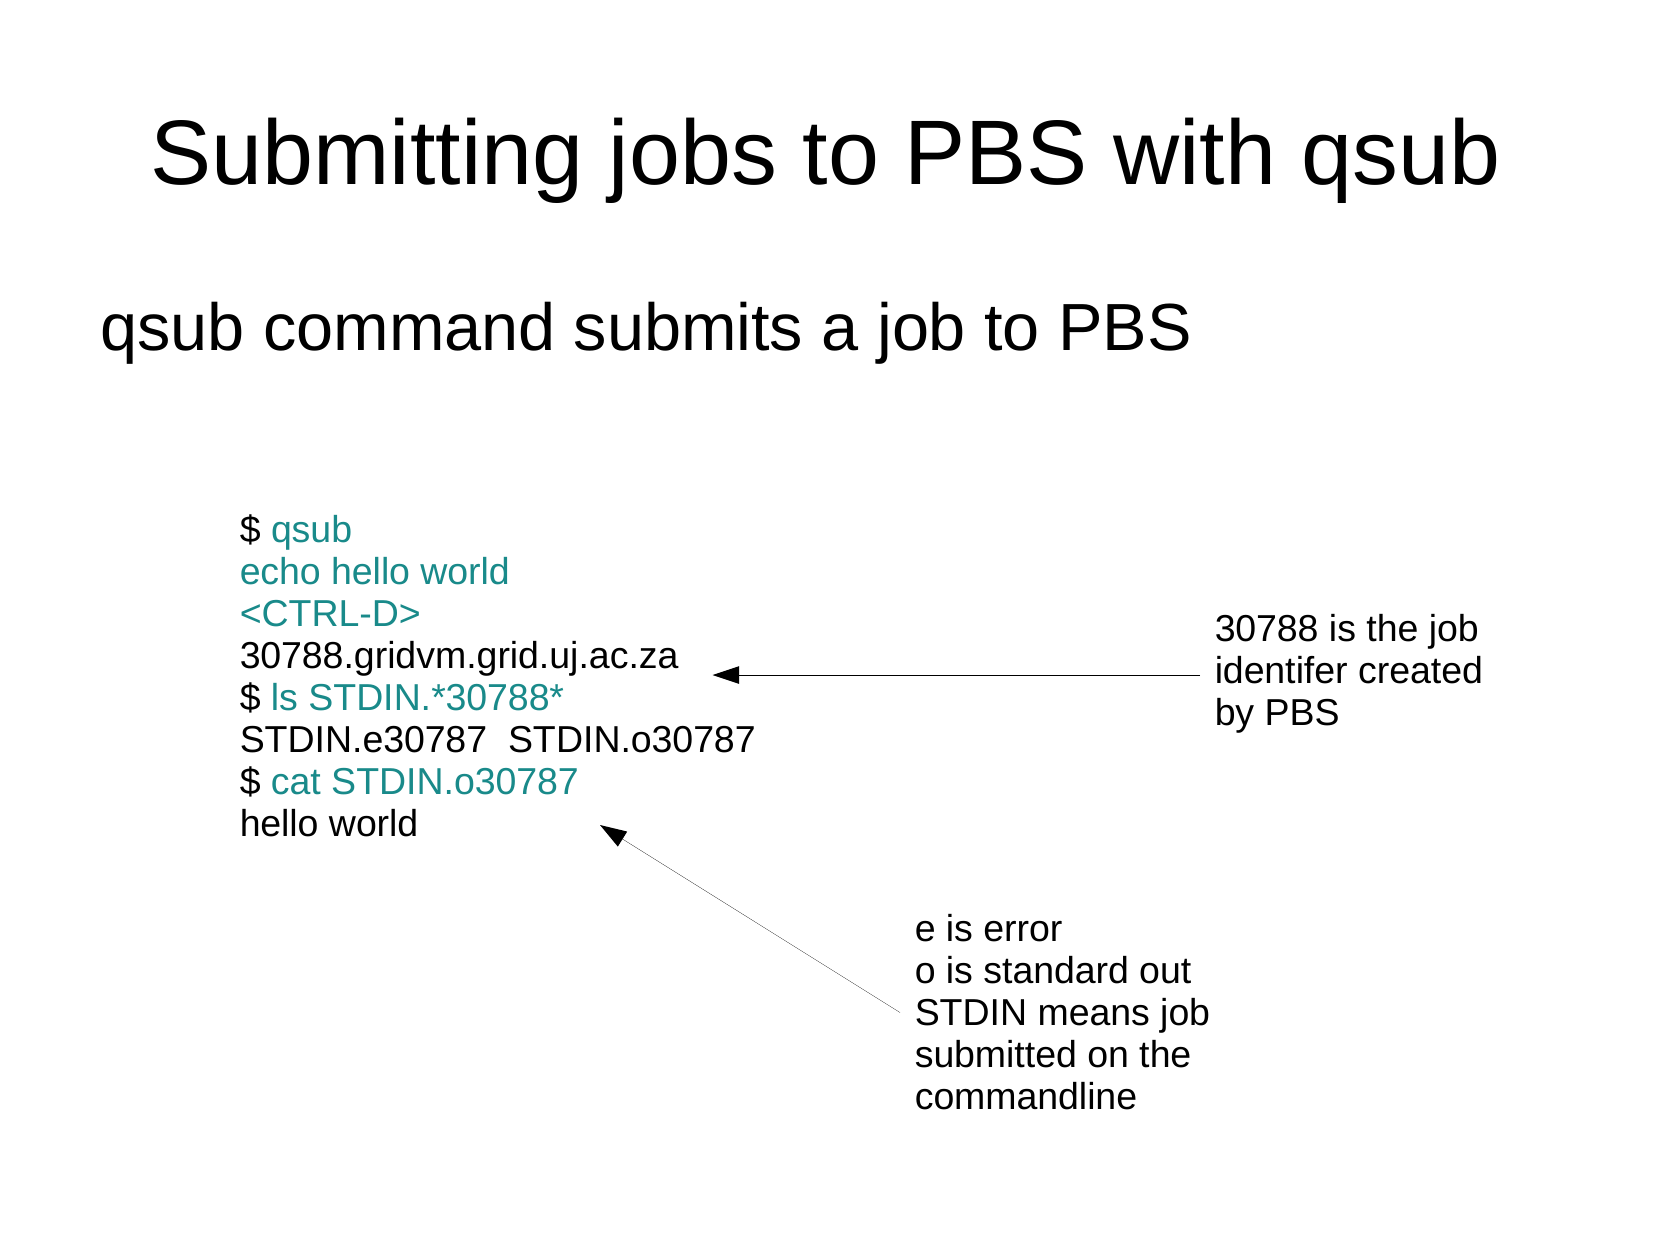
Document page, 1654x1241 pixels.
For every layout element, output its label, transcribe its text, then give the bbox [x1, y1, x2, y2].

text_box 30788 is the job identifer created by PBS [1200, 600, 1538, 745]
text_box $ qsub echo hello world <CTRL-D> 30788.gridvm.grid.uj.ac.za $ ls STDIN.*30788* STDIN.e30787 STDIN.o30787 $ cat STDIN.o30787 hello world [225, 501, 863, 863]
title Submitting jobs to PBS with qsub [82, 49, 1571, 257]
list qsub command submits a job to PBS [82, 290, 1571, 413]
text_box [600, 787, 976, 860]
text_box [600, 827, 654, 860]
text_box e is error o is standard out STDIN means job submitted on the commandline [900, 900, 1388, 1132]
